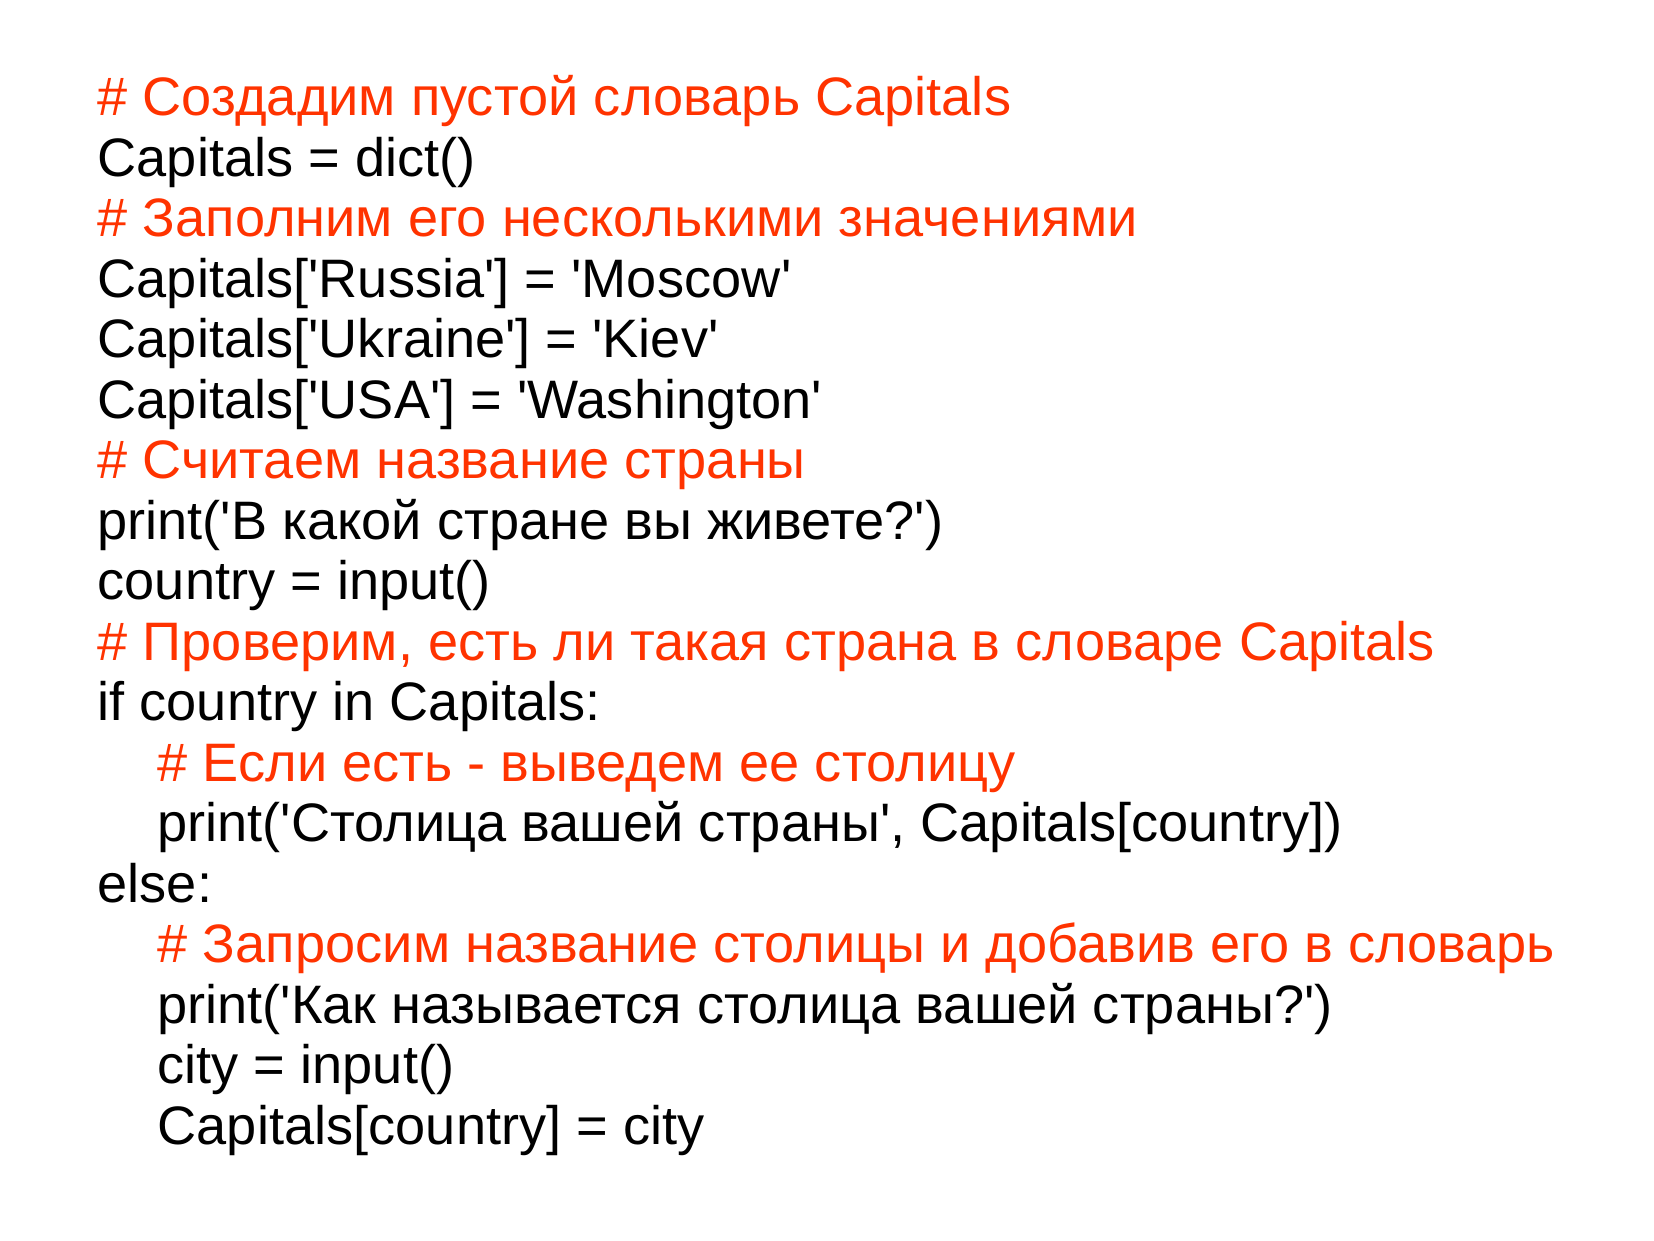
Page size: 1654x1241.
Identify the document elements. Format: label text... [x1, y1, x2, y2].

text_box # Создадим пустой словарь Capitals Capitals = dict() # Заполним его несколькими значениями Capitals['Russia'] = 'Moscow' Capitals['Ukraine'] = 'Kiev' Capitals['USA'] = 'Washington' # Считаем название страны print('В какой стране вы живете?') country = input() # Проверим, есть ли такая страна в словаре Capitals if country in Capitals: # Если есть - выведем ее столицу print('Столица вашей страны', Capitals[country]) else: # Запросим название столицы и добавив его в словарь print('Как называется столица вашей страны?') city = input() Capitals[country] = city [82, 59, 1583, 1164]
